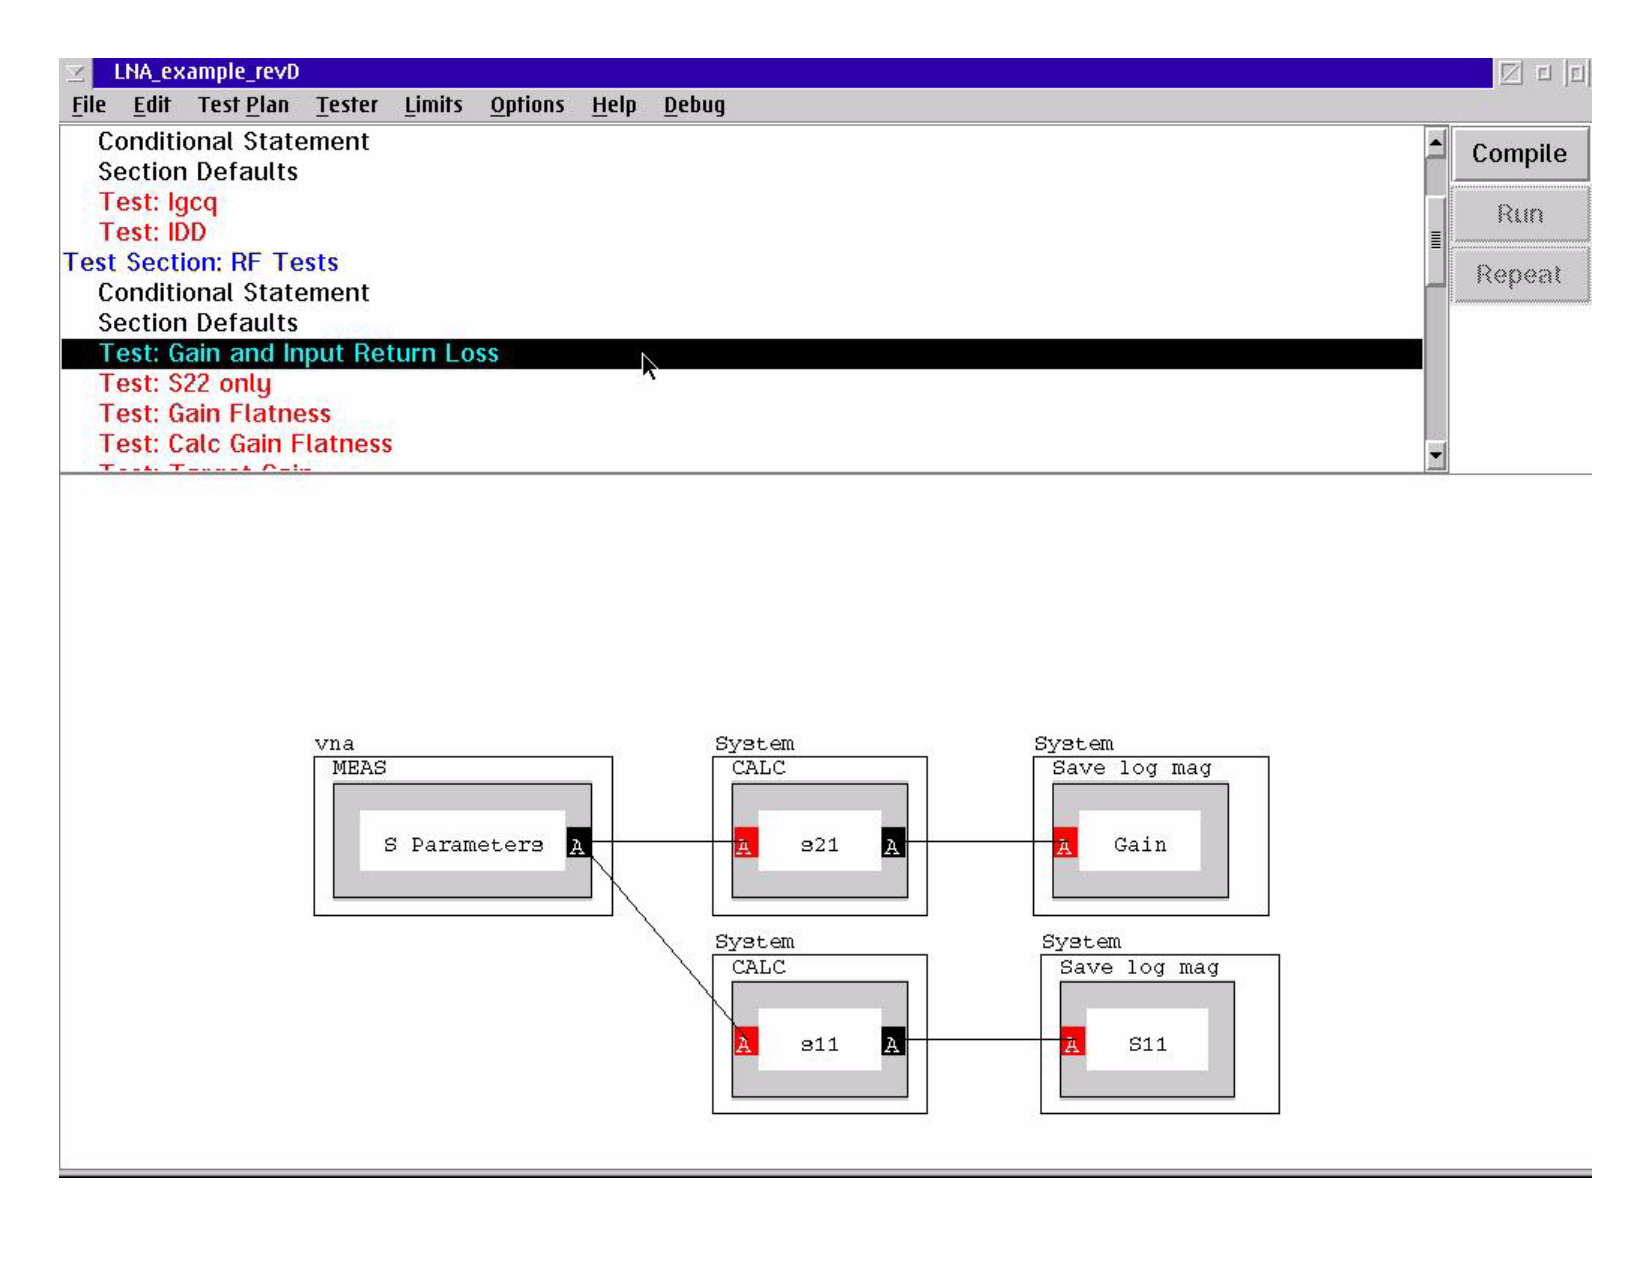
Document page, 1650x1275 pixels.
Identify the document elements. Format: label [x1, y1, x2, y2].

picture [59, 58, 1592, 1178]
